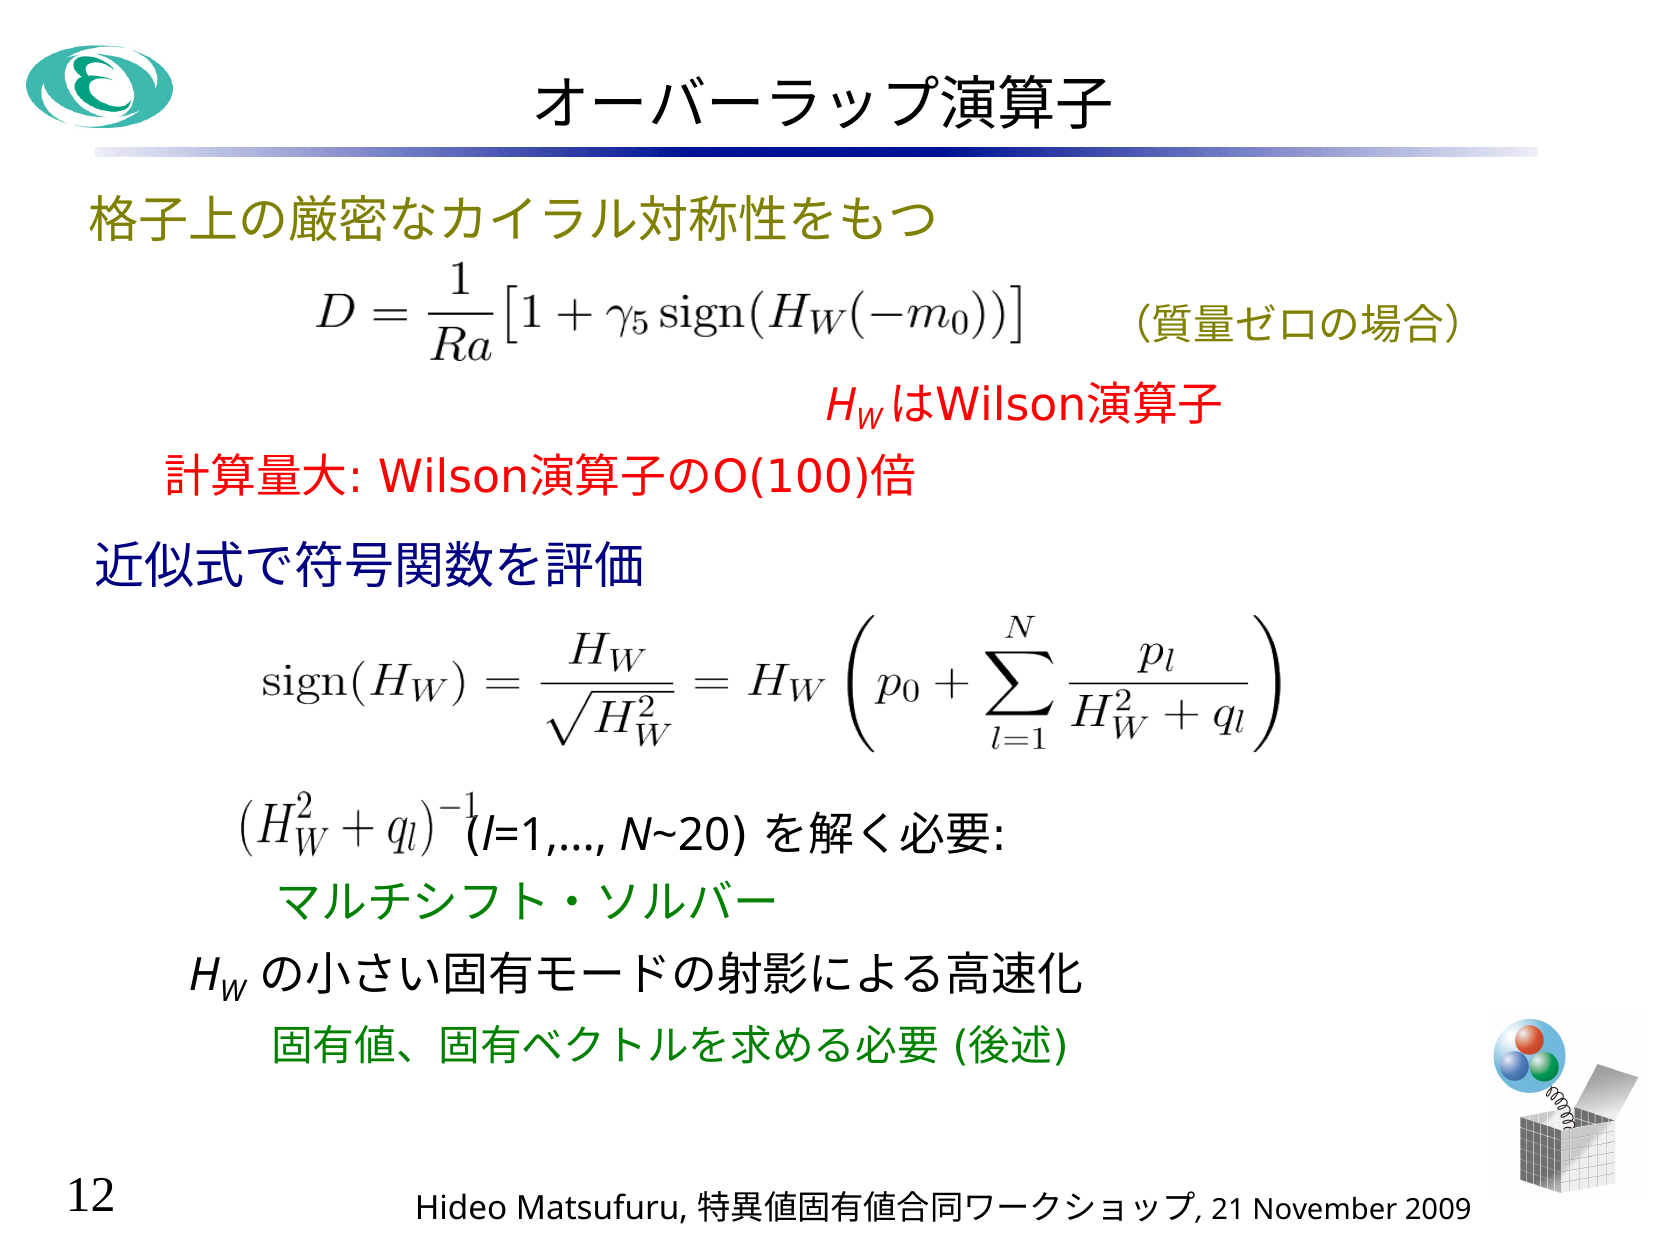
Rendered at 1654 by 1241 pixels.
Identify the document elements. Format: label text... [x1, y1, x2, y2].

list 近似式で符号関数を評価 [76, 537, 1533, 781]
picture [1488, 1012, 1644, 1200]
list (l=1,..., N~20) を解く必要: マルチシフト・ソルバー HW の小さい固有モードの射影による高速化 固有値、固有ベクトルを求める必要 (後述) [94, 801, 1547, 1067]
picture [316, 261, 1021, 361]
picture [263, 615, 1281, 753]
picture [95, 147, 198, 157]
picture [1447, 147, 1538, 157]
list 格子上の厳密なカイラル対称性をもつ HW はWilson演算子 計算量大: Wilson演算子のO(100)倍 [70, 190, 1523, 502]
title オーバーラップ演算子 [198, 50, 1447, 158]
picture [241, 791, 477, 858]
picture [20, 37, 179, 136]
text_box （質量ゼロの場合） [1110, 290, 1488, 342]
